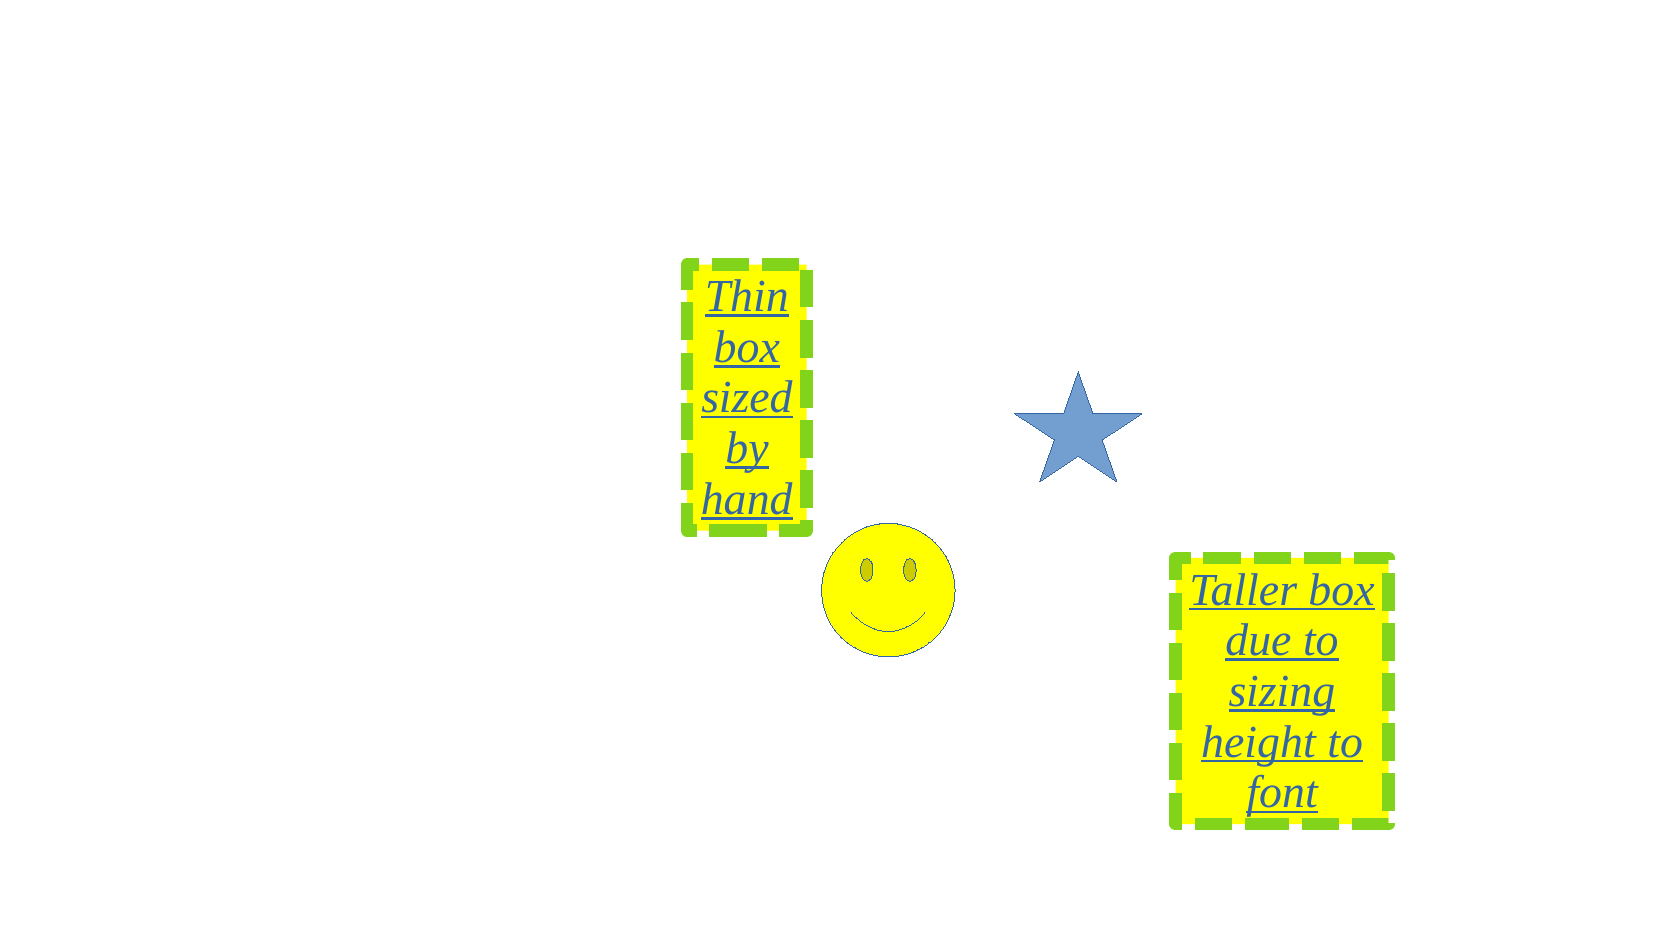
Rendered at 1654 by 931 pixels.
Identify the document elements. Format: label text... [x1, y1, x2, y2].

text_box Taller box due to sizing height to font [1175, 557, 1389, 825]
text_box [1014, 371, 1142, 482]
text_box [821, 523, 956, 657]
text_box Thin box sized by hand [687, 264, 807, 531]
